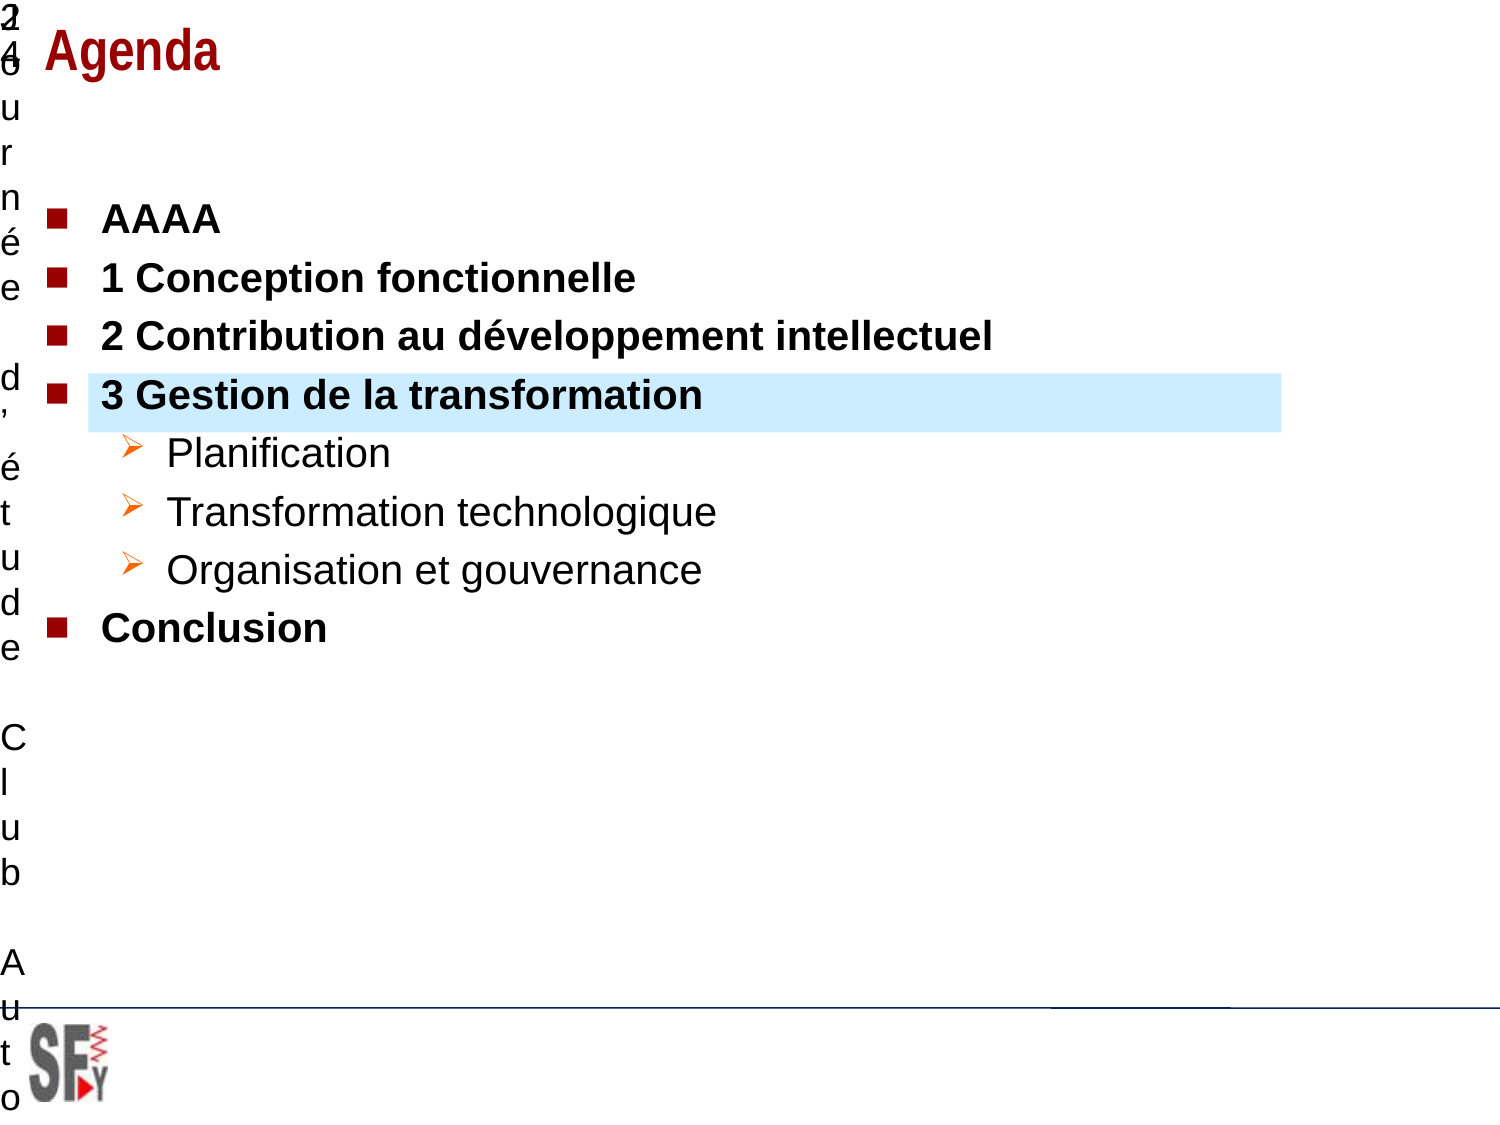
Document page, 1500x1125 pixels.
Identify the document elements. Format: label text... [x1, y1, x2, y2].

picture [29, 1023, 108, 1102]
title Agenda [29, 12, 1471, 138]
list AAAA 1 Conception fonctionnelle 2 Contribution au développement intellectuel 3 Gestion de la transformation Planification Transformation technologique Organisation et gouvernance Conclusion [29, 184, 1471, 988]
